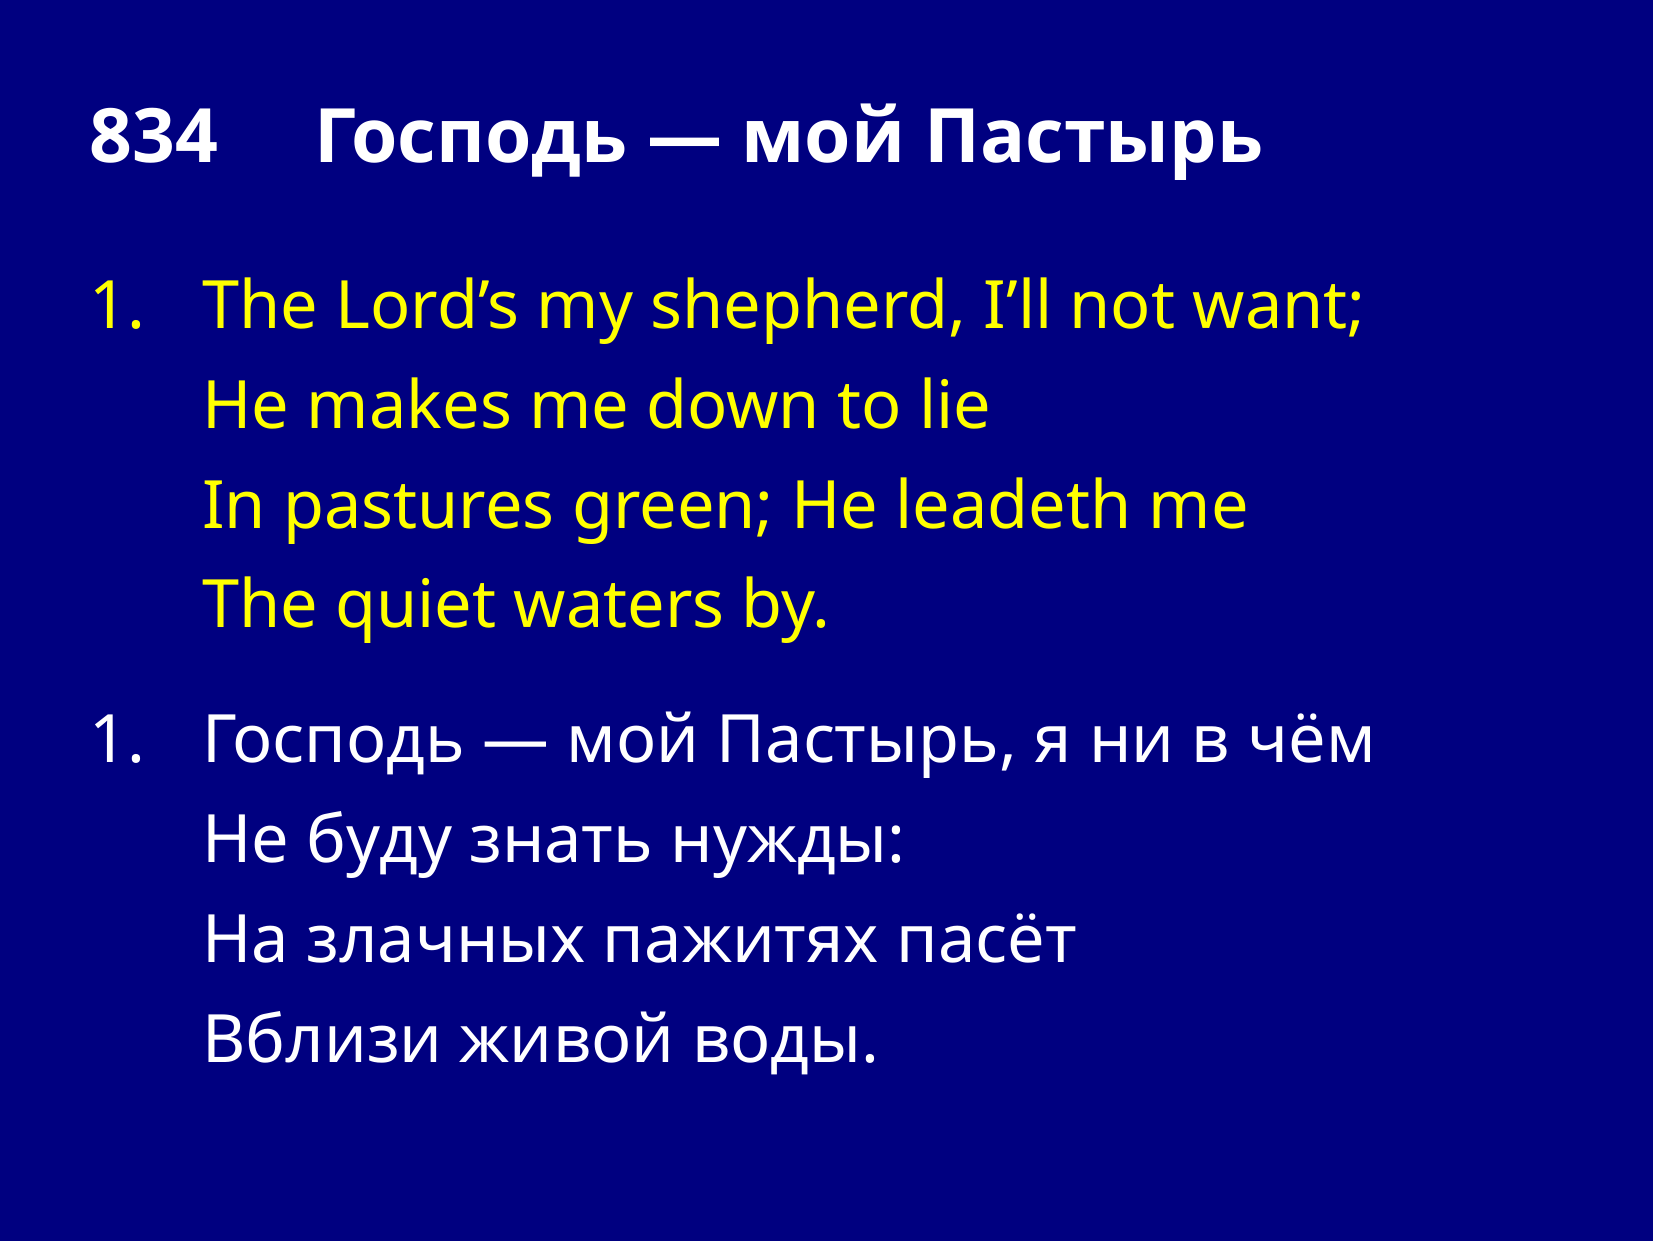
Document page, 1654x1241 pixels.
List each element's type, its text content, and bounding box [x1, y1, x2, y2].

text_box 1. Господь — мой Пастырь, я ни в чём Не буду знать нужды: На злачных пажитях пасёт Вблизи живой воды. [75, 675, 1576, 1163]
text_box 1. The Lord’s my shepherd, I’ll not want; He makes me down to lie In pastures green; He leadeth me The quiet waters by. [75, 188, 1576, 638]
text_box 834 Господь — мой Пастырь [75, 75, 1576, 188]
